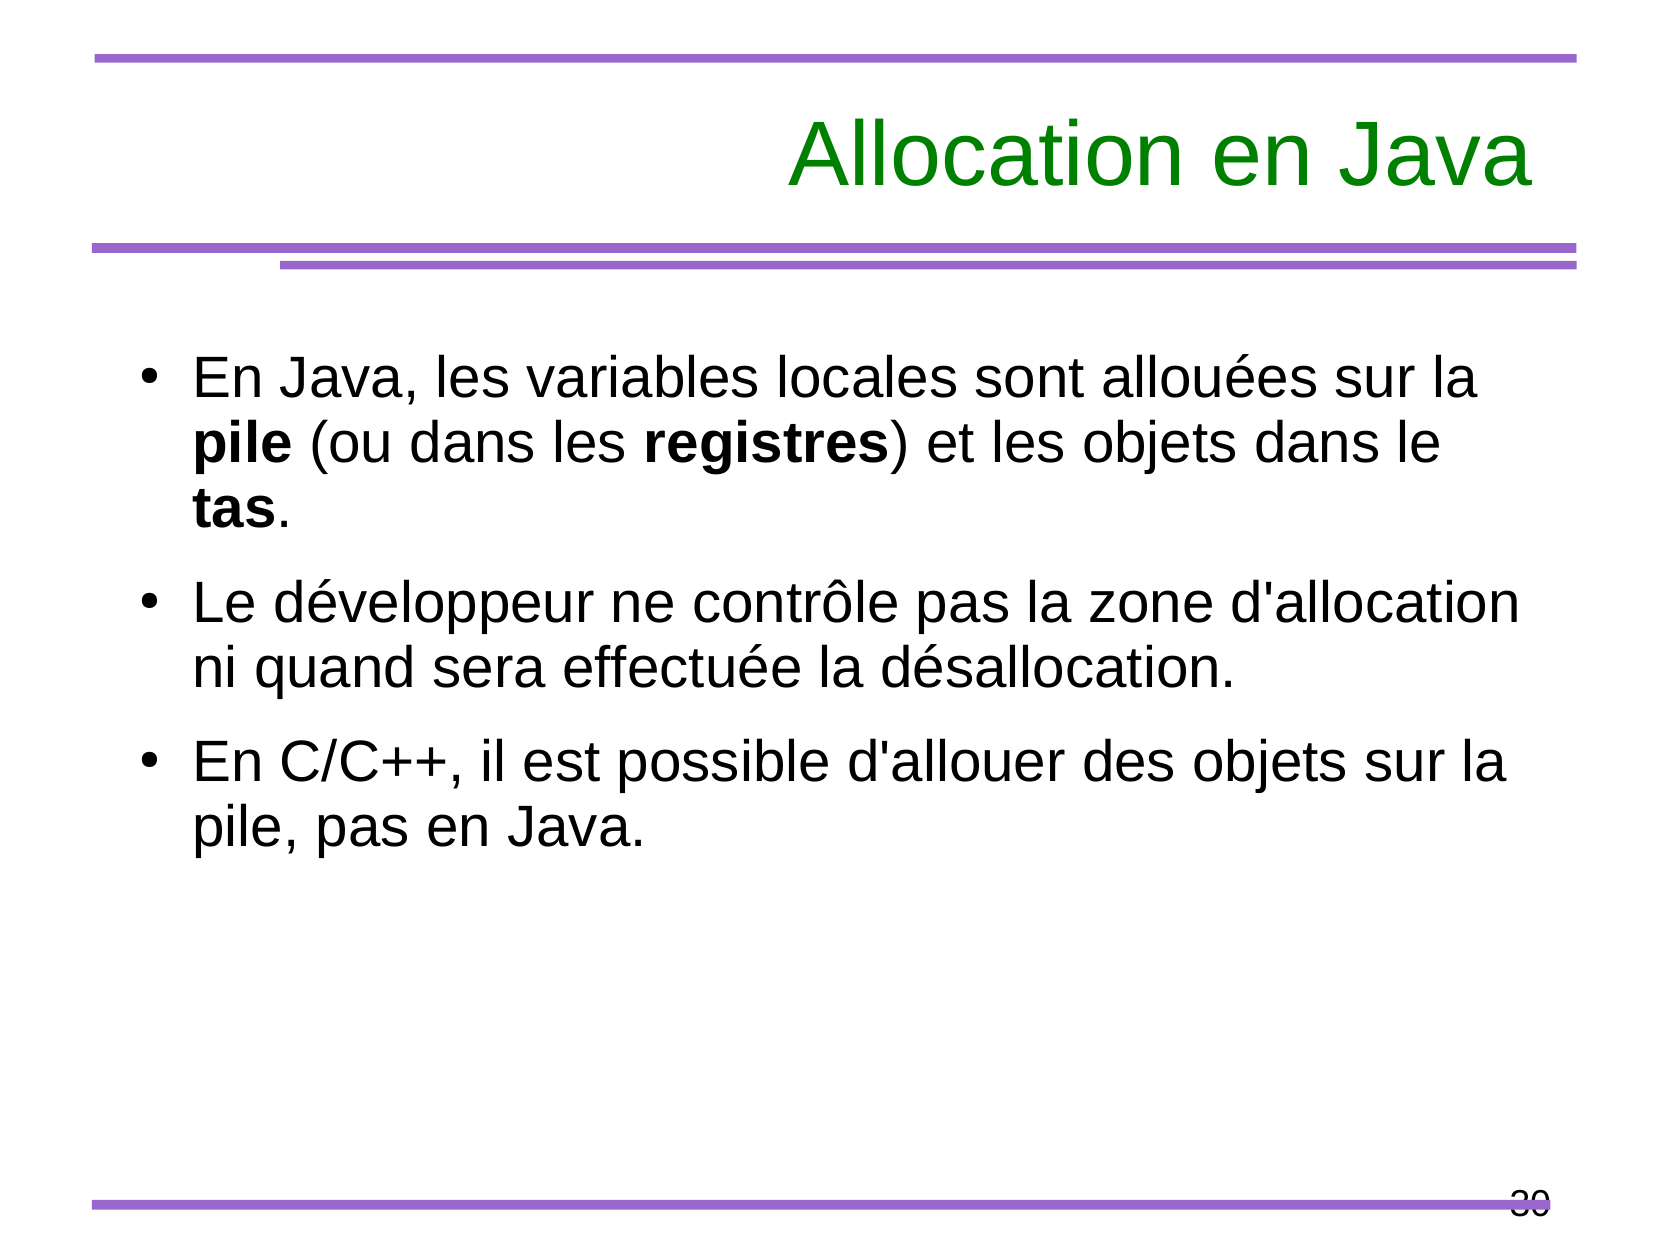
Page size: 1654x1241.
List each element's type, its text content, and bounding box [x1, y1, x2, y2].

title Allocation en Java [121, 49, 1534, 257]
list En Java, les variables locales sont allouées sur la pile (ou dans les registres) et les objets dans le tas. Le développeur ne contrôle pas la zone d'allocation ni quand sera effectuée la désallocation. En C/C++, il est possible d'allouer des objets sur la pile, pas en Java. [121, 344, 1534, 1176]
